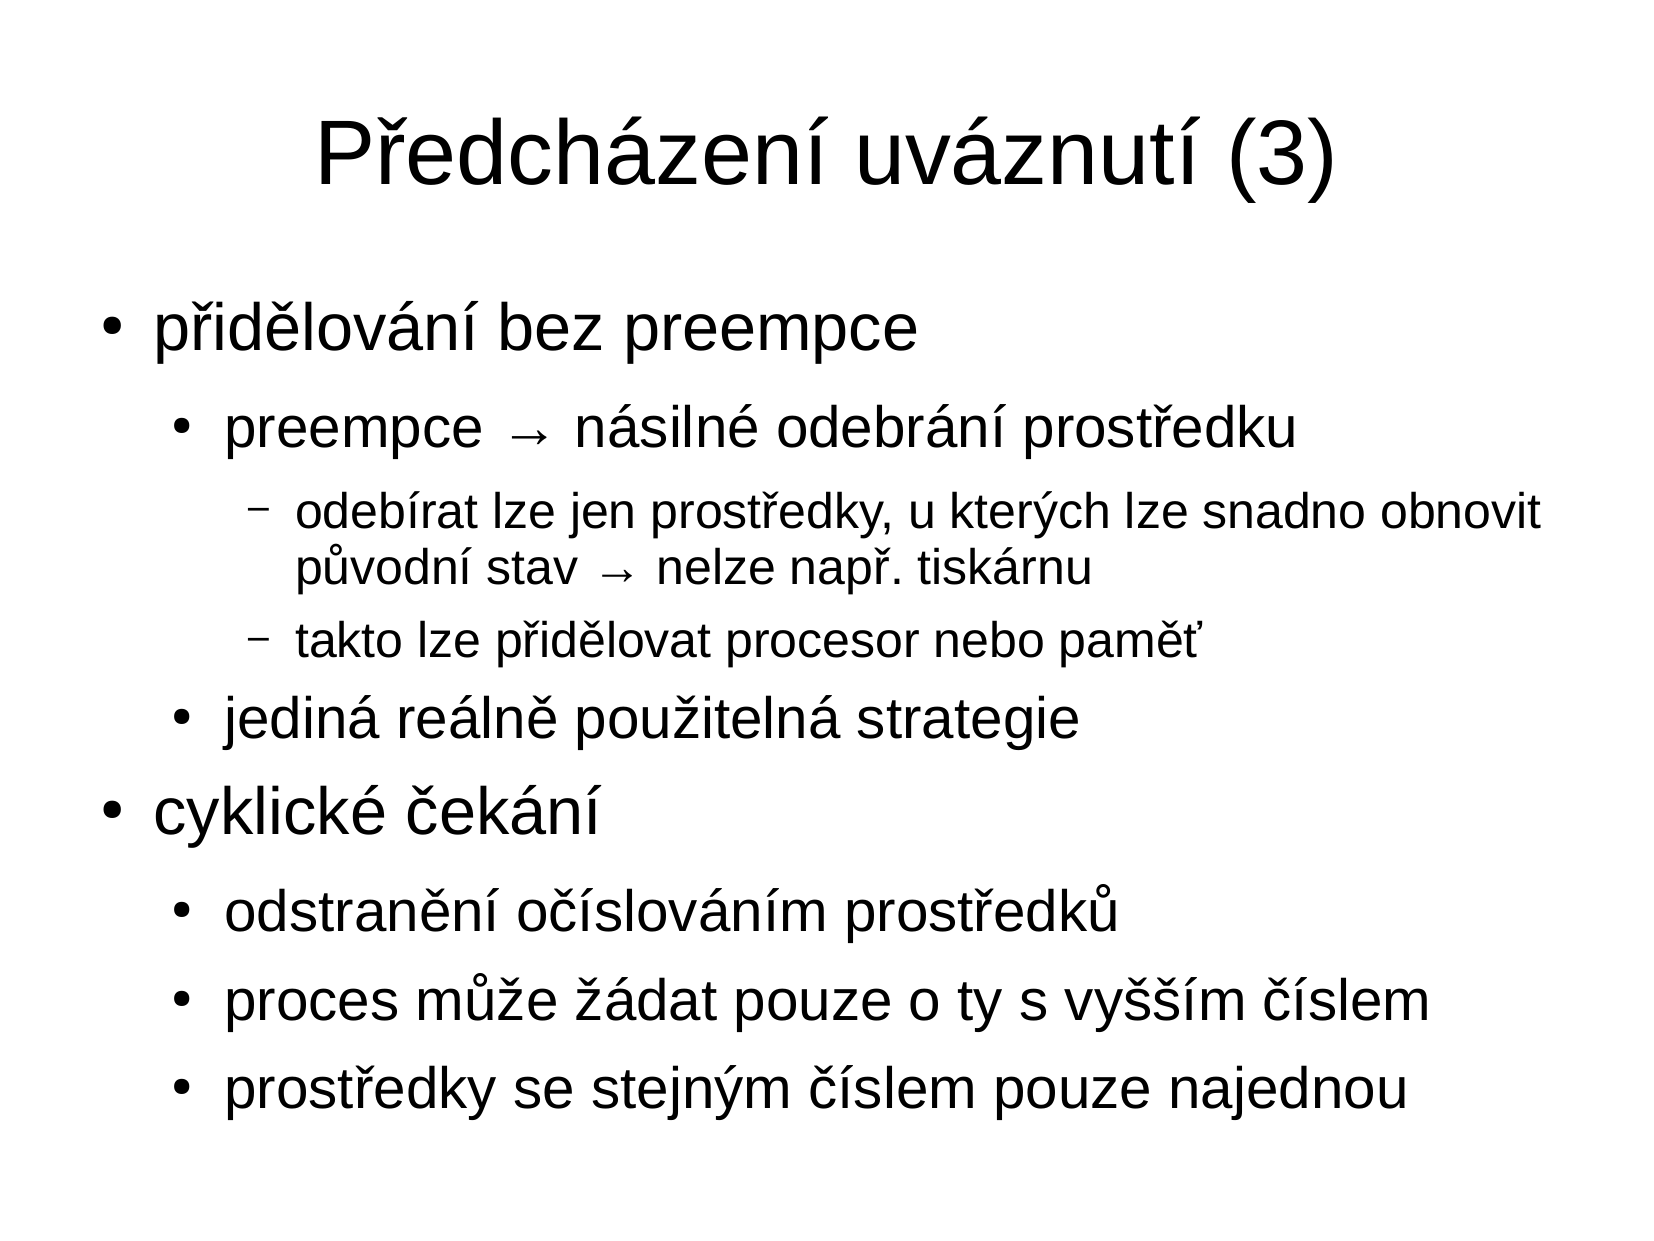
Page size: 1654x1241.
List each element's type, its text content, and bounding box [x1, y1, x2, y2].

list přidělování bez preempce preempce → násilné odebrání prostředku odebírat lze jen prostředky, u kterých lze snadno obnovit původní stav → nelze např. tiskárnu takto lze přidělovat procesor nebo paměť jediná reálně použitelná strategie cyklické čekání odstranění očíslováním prostředků proces může žádat pouze o ty s vyšším číslem prostředky se stejným číslem pouze najednou [82, 290, 1571, 1122]
title Předcházení uváznutí (3) [82, 56, 1571, 250]
